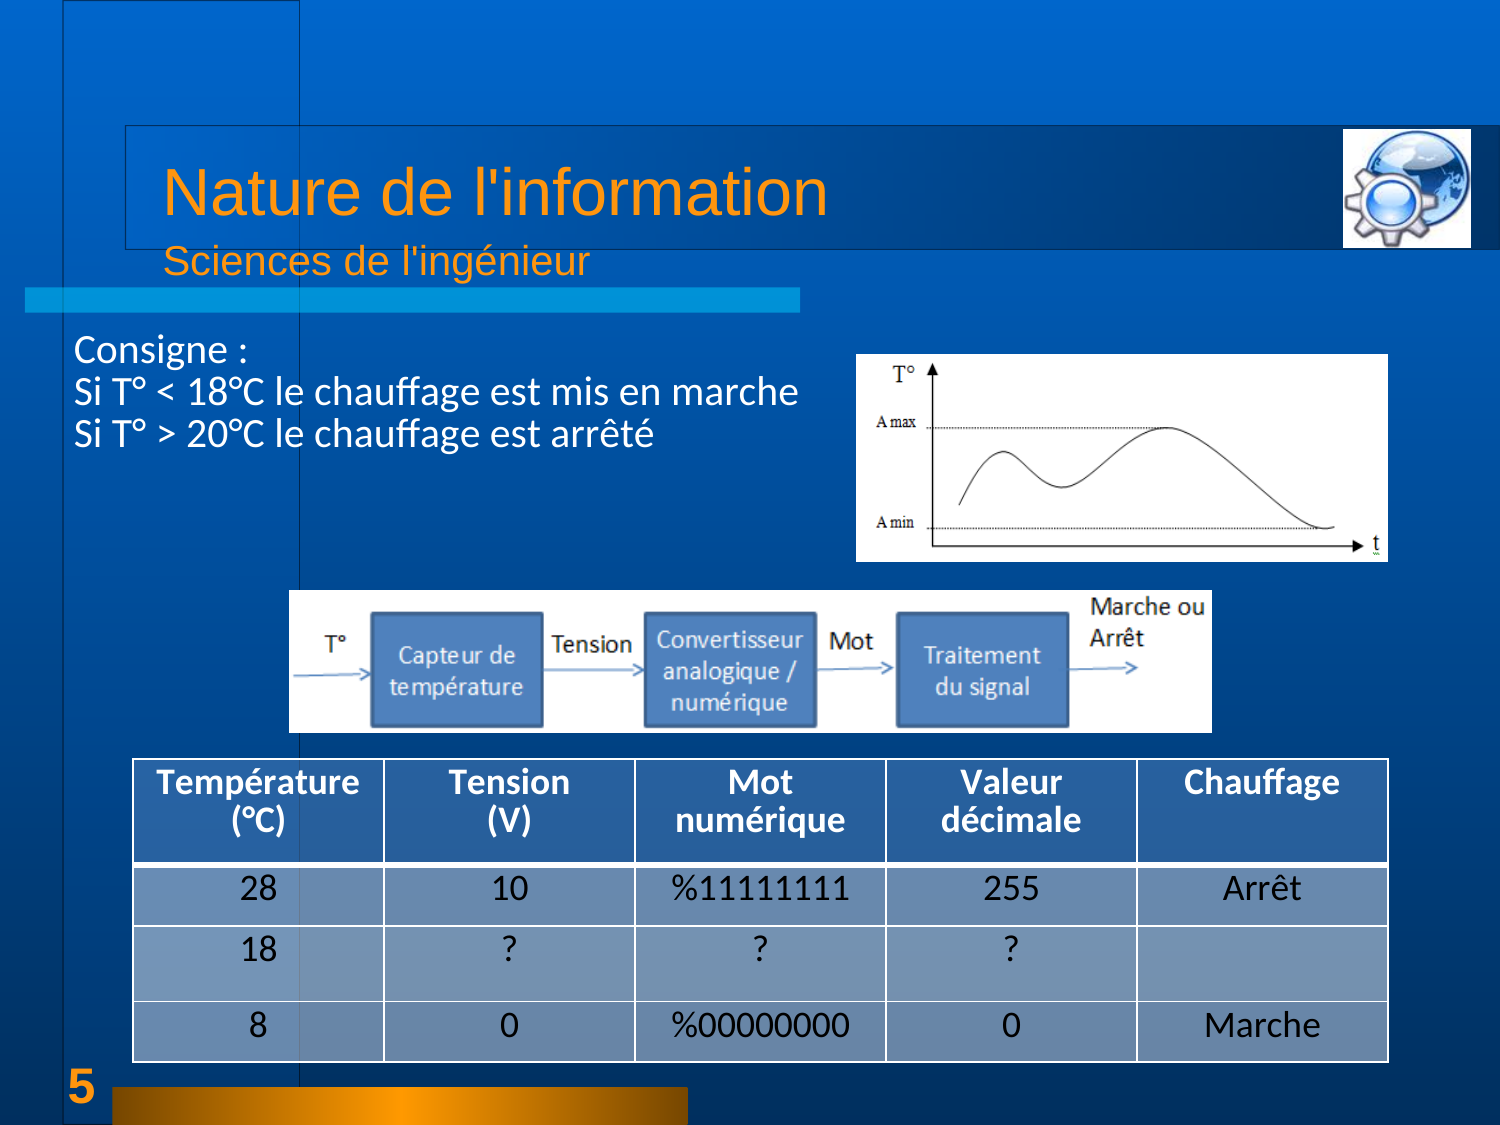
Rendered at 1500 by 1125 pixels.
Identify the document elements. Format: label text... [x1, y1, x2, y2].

table_cell [1138, 927, 1387, 1001]
picture [1343, 129, 1471, 248]
table_cell 18 [134, 927, 383, 1001]
table_header Valeur décimale [887, 760, 1136, 862]
table_cell 0 [385, 1002, 634, 1061]
table_cell Marche [1138, 1002, 1387, 1061]
table_cell Arrêt [1138, 868, 1387, 925]
picture [289, 590, 1212, 733]
table_cell %00000000 [636, 1002, 885, 1061]
table_cell 28 [134, 868, 383, 925]
table_cell 8 [134, 1002, 383, 1061]
table_cell ? [636, 927, 885, 1001]
table_cell 255 [887, 868, 1136, 925]
table_cell %11111111 [636, 868, 885, 925]
table_header Mot numérique [636, 760, 885, 862]
table_cell 10 [385, 868, 634, 925]
picture [856, 354, 1388, 562]
table_cell ? [887, 927, 1136, 1001]
table_header Tension (V) [385, 760, 634, 862]
table_header Température (°C) [134, 760, 383, 862]
table_cell 0 [887, 1002, 1136, 1061]
table_header Chauffage [1138, 760, 1387, 862]
text_box Consigne : Si T° < 18°C le chauffage est mis en marche Si T° > 20°C le chauffage est arrêté [59, 324, 1477, 544]
table_cell ? [385, 927, 634, 1001]
